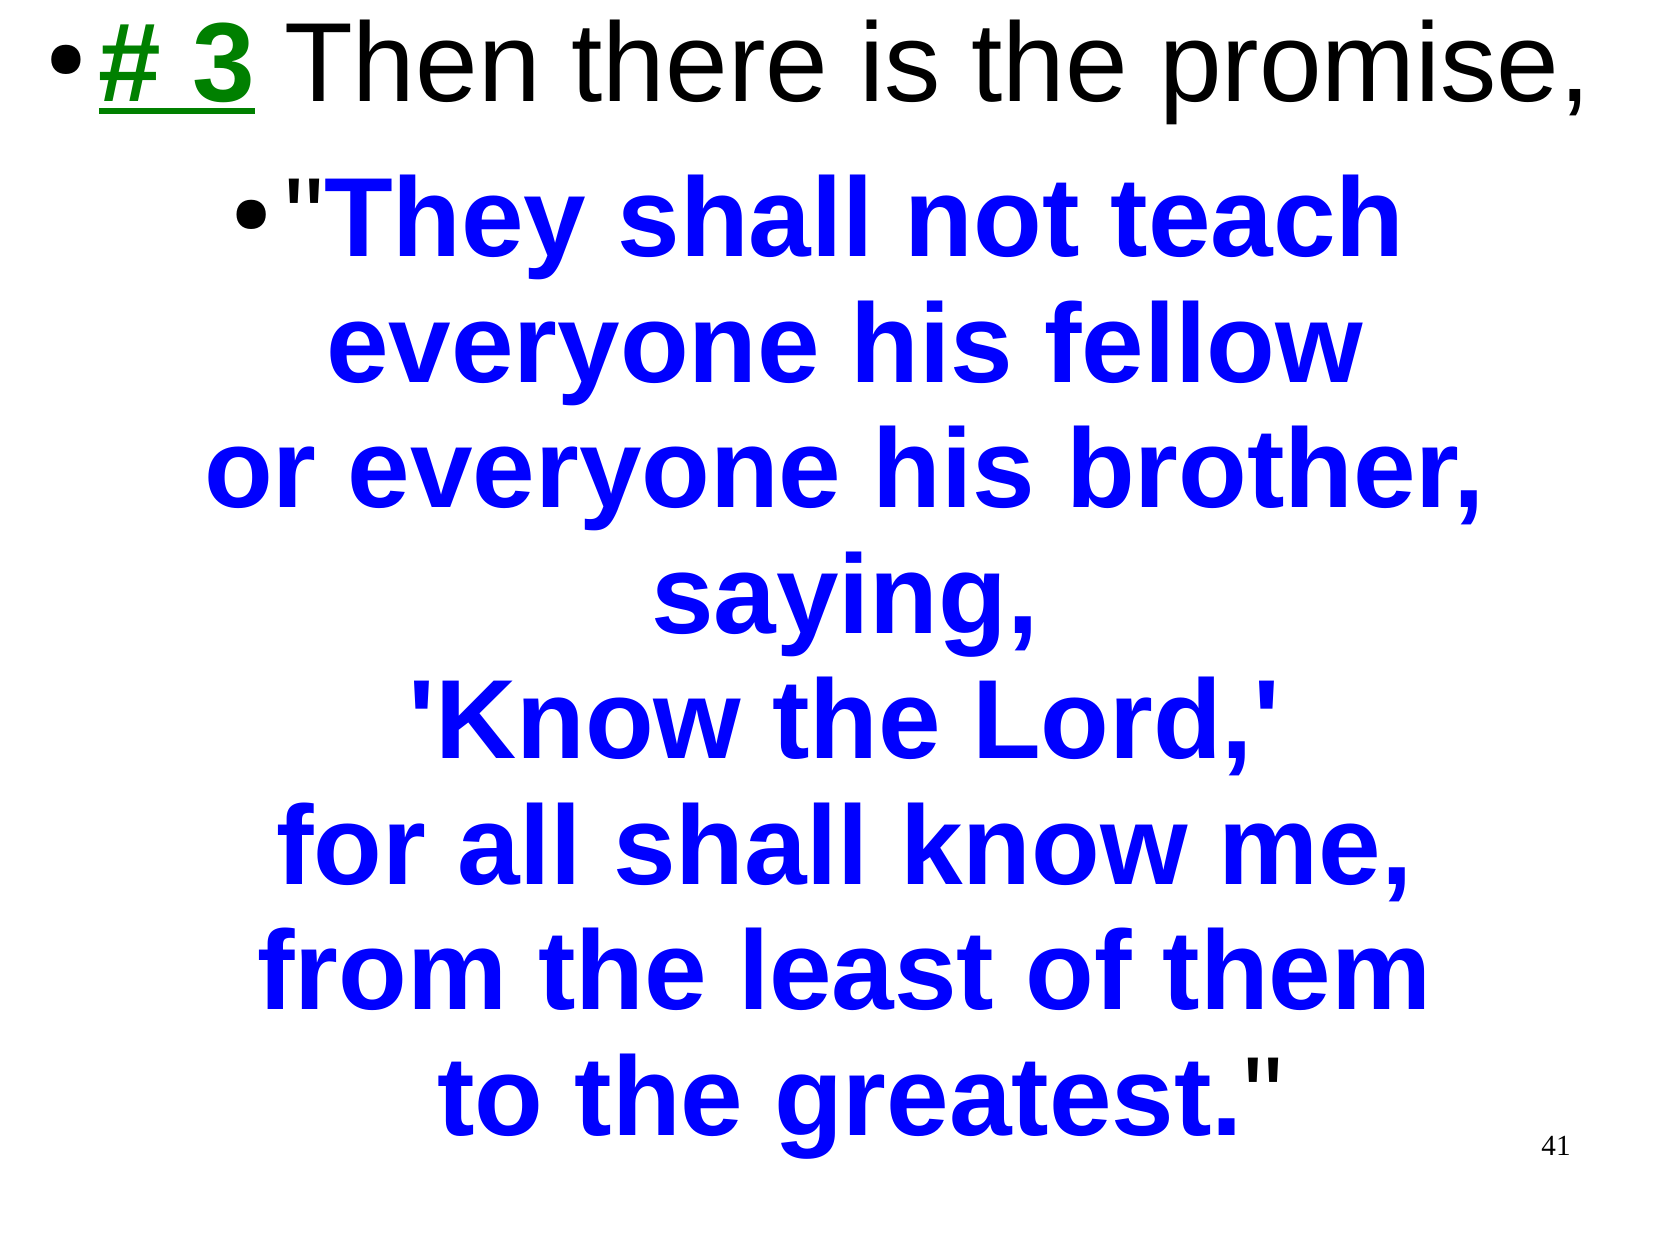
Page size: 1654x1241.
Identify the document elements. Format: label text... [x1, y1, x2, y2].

list # 3 Then there is the promise, "They shall not teach everyone his fellow or everyone his brother, saying, 'Know the Lord,' for all shall know me, from the least of them to the greatest." [0, 0, 1651, 1238]
